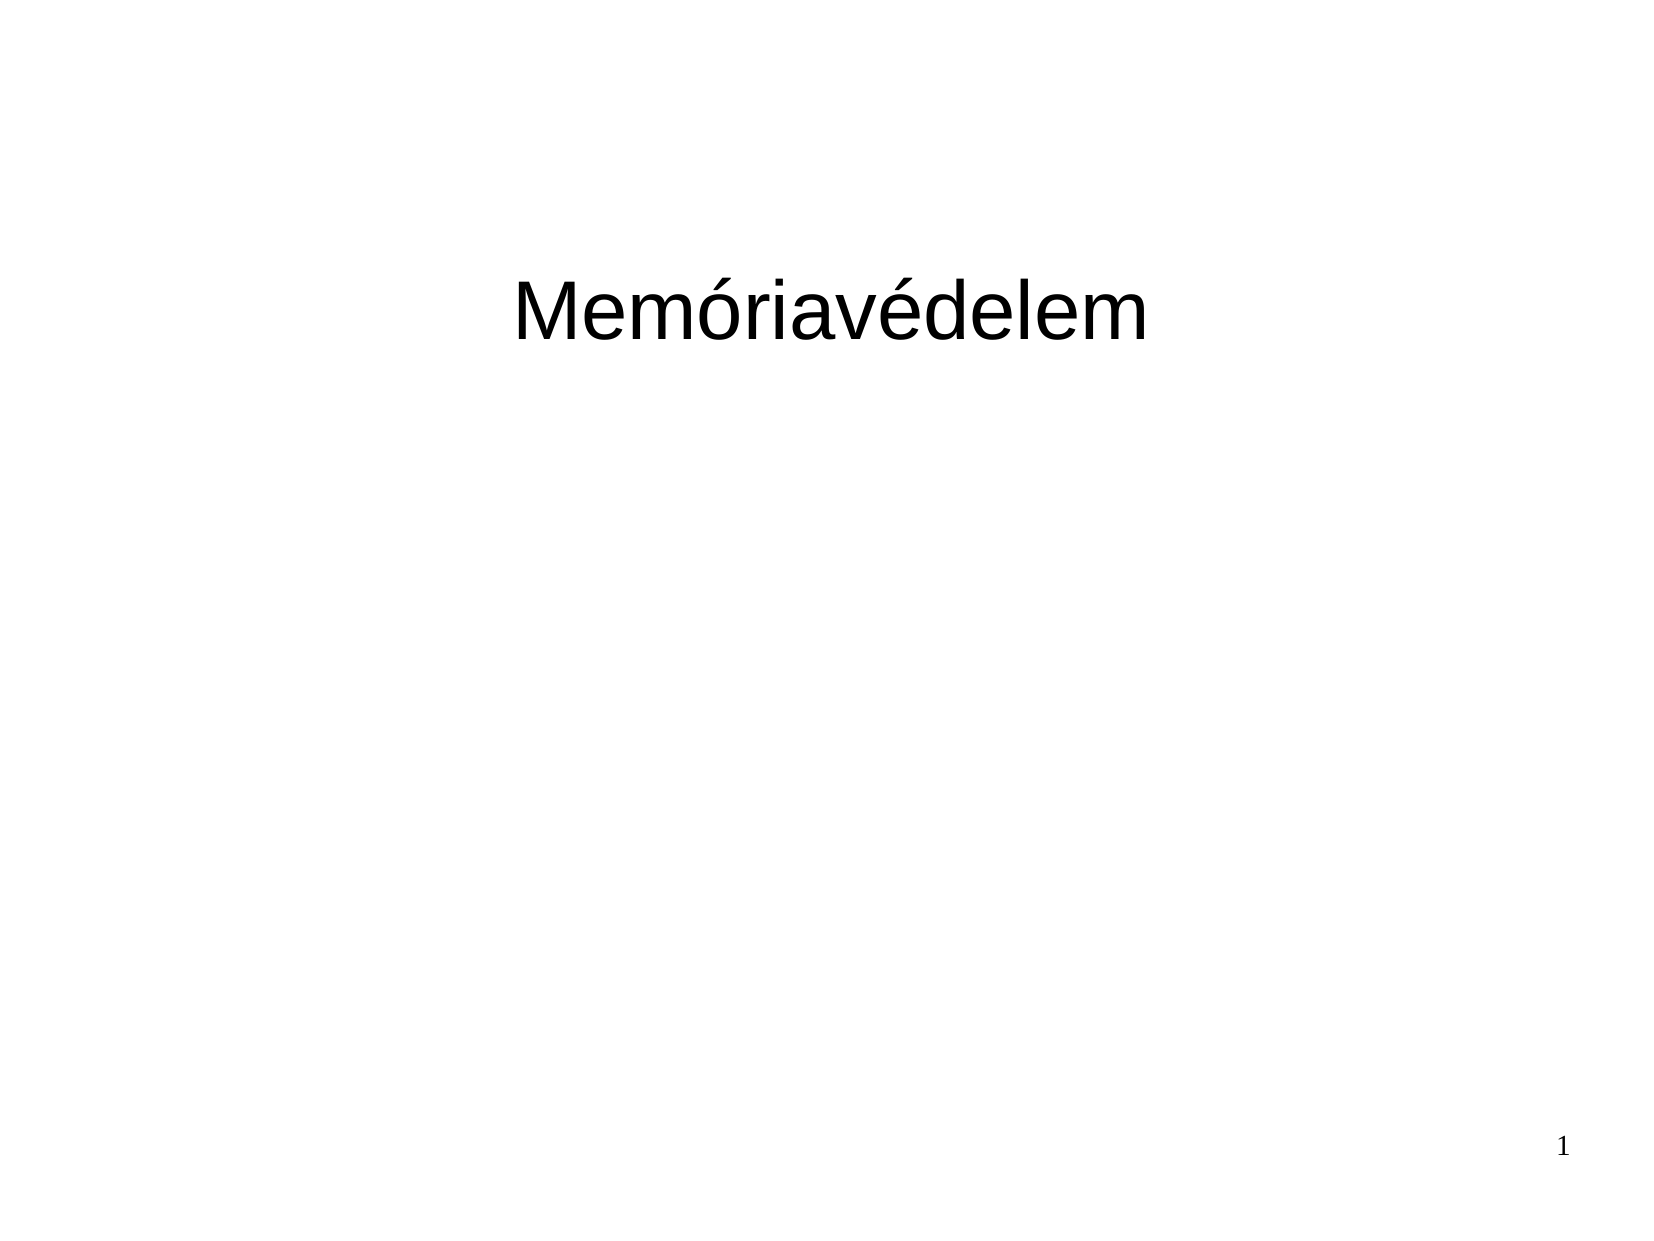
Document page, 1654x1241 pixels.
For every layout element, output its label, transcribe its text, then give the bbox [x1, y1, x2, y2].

title Memóriavédelem [110, 203, 1517, 411]
